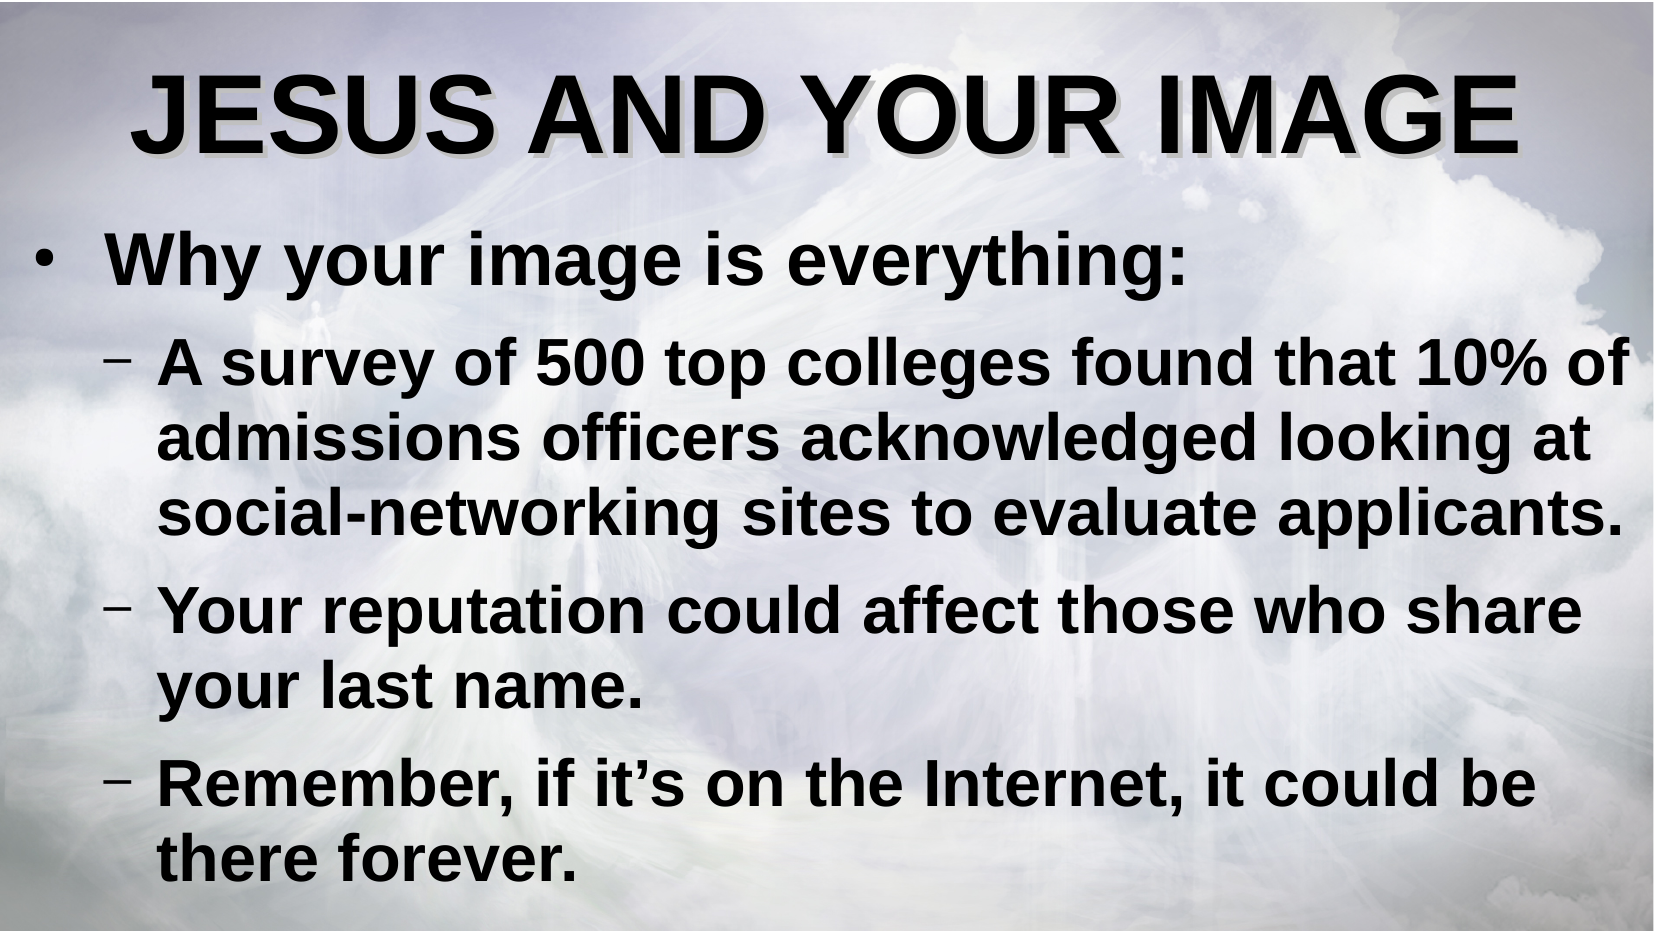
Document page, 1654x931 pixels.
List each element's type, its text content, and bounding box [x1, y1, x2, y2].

picture [0, 2, 1654, 931]
list Why your image is everything: A survey of 500 top colleges found that 10% of admissions officers acknowledged looking at social-networking sites to evaluate applicants. Your reputation could affect those who share your last name. Remember, if it’s on the Internet, it could be there forever. [15, 217, 1651, 931]
title JESUS AND YOUR IMAGE [82, 37, 1571, 193]
